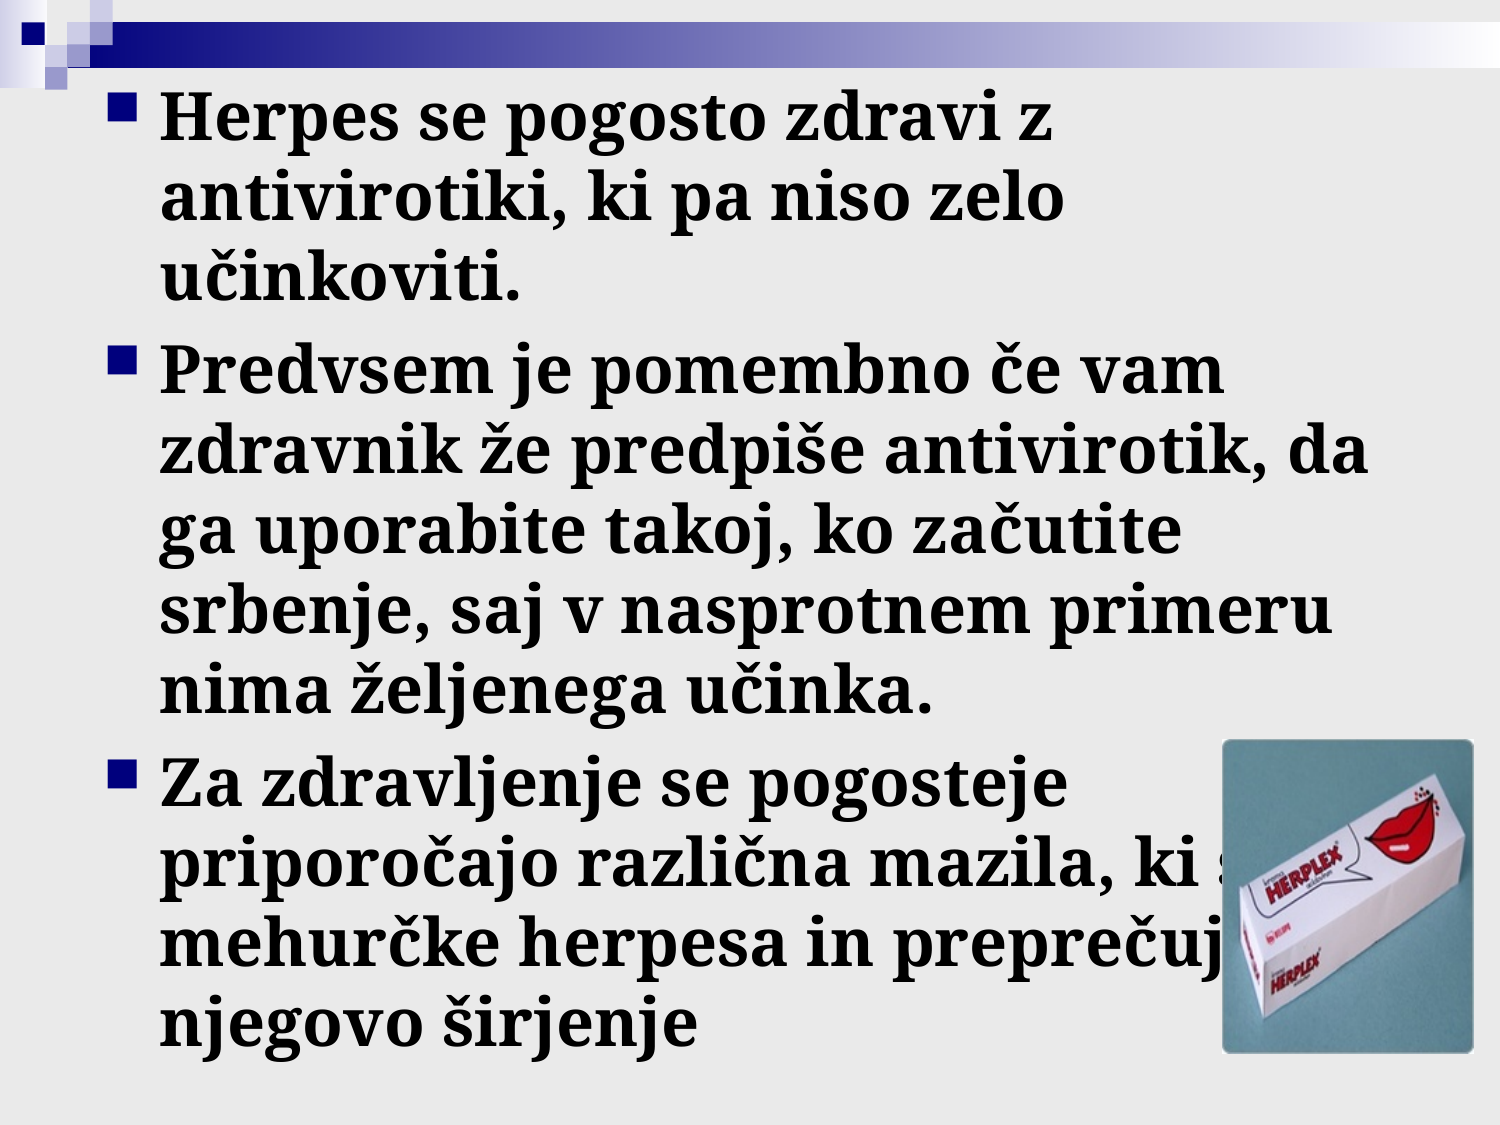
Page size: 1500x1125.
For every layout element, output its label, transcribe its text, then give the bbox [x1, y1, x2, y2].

picture [1222, 739, 1474, 1054]
list Herpes se pogosto zdravi z antivirotiki, ki pa niso zelo učinkoviti. Predvsem je pomembno če vam zdravnik že predpiše antivirotik, da ga uporabite takoj, ko začutite srbenje, saj v nasprotnem primeru nima željenega učinka. Za zdravljenje se pogosteje priporočajo različna mazila, ki sušijo mehurčke herpesa in preprečujejo njegovo širjenje [88, 66, 1439, 953]
